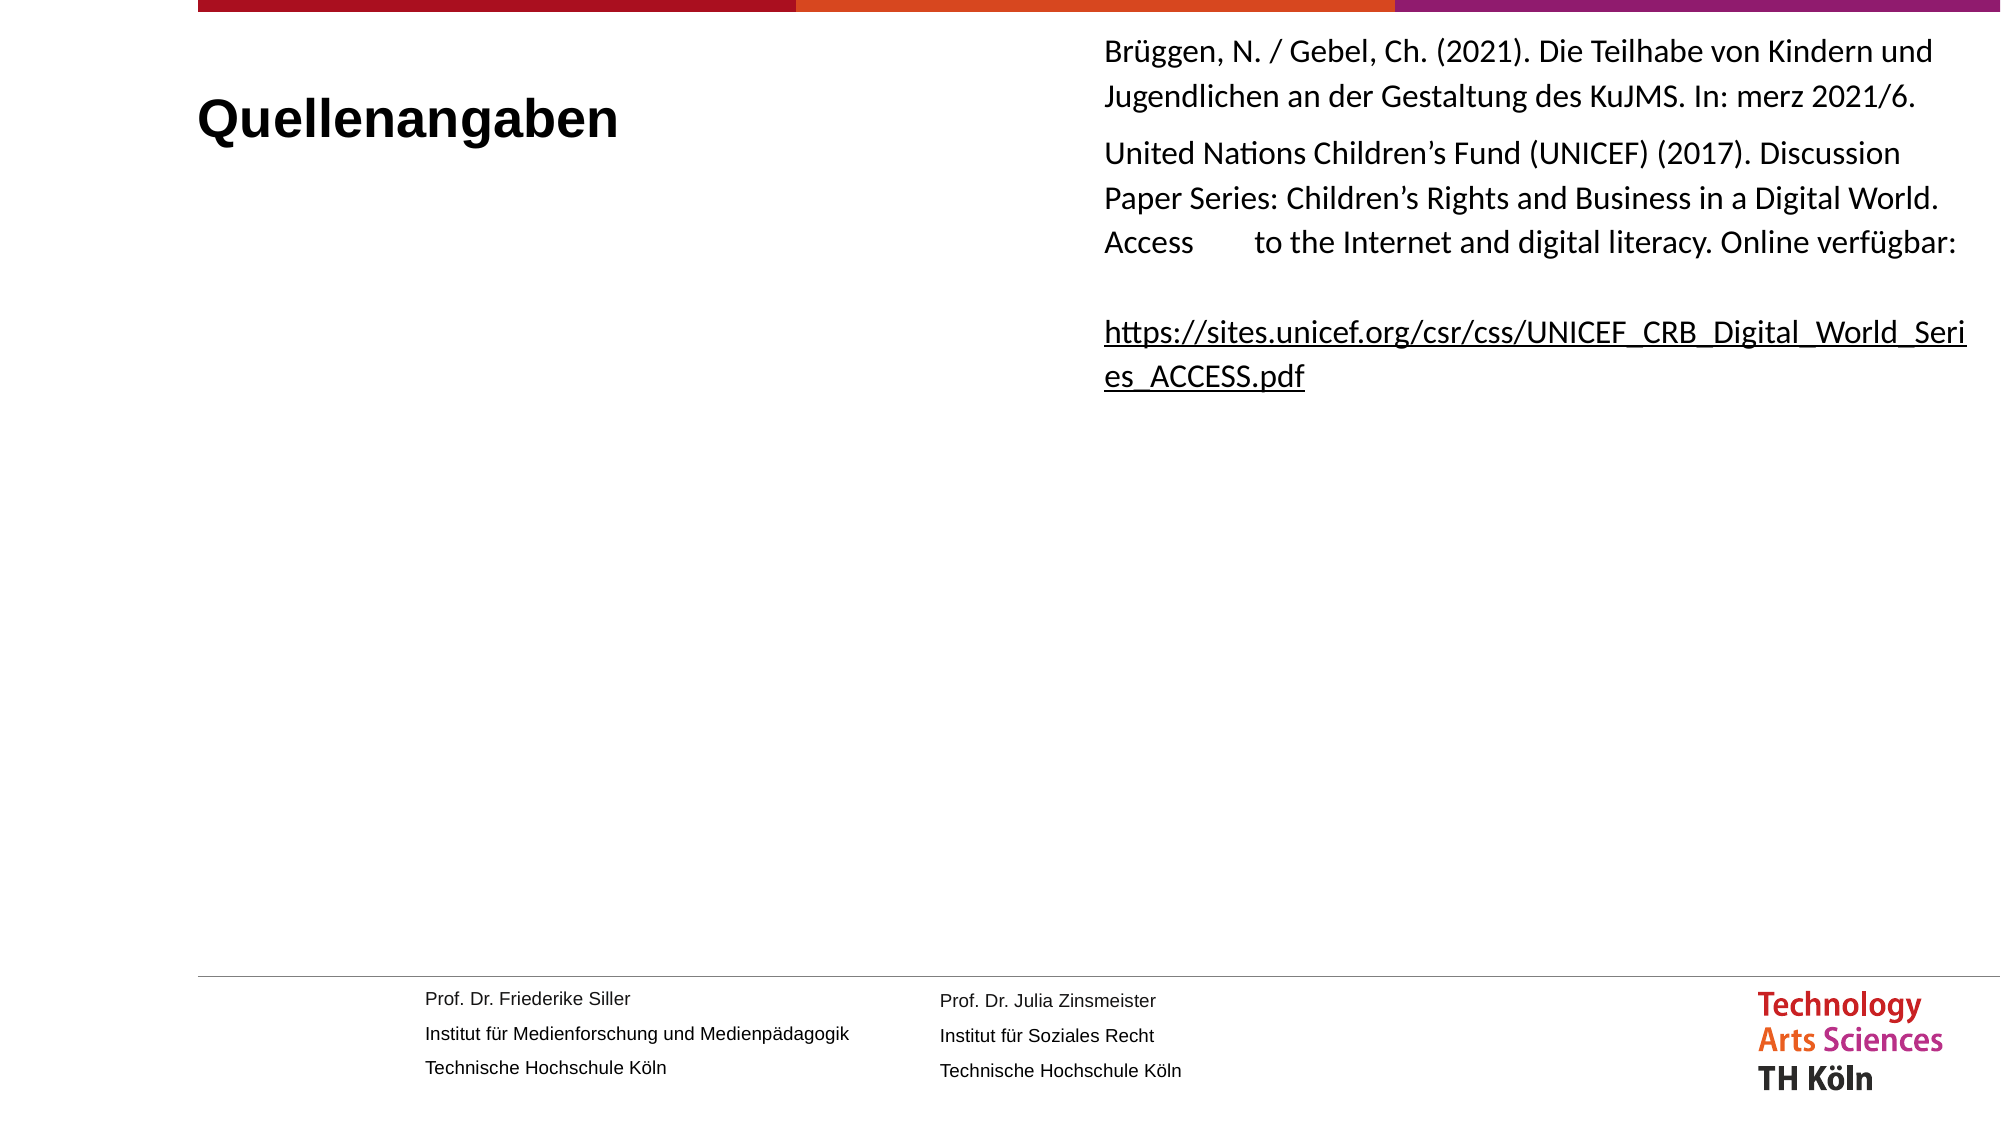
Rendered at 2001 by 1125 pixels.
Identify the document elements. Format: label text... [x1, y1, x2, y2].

list Brüggen, N. / Gebel, Ch. (2021). Die Teilhabe von Kindern und Jugendlichen an der Gestaltung des KuJMS. In: merz 2021/6. United Nations Children’s Fund (UNICEF) (2017). Discussion Paper Series: Children’s Rights and Business in a Digital World. Access to the Internet and digital literacy. Online verfügbar: https://sites.unicef.org/csr/css/UNICEF_CRB_Digital_World_Series_ACCESS.pdf [197, 253, 1970, 446]
title Quellenangaben [197, 85, 1970, 234]
